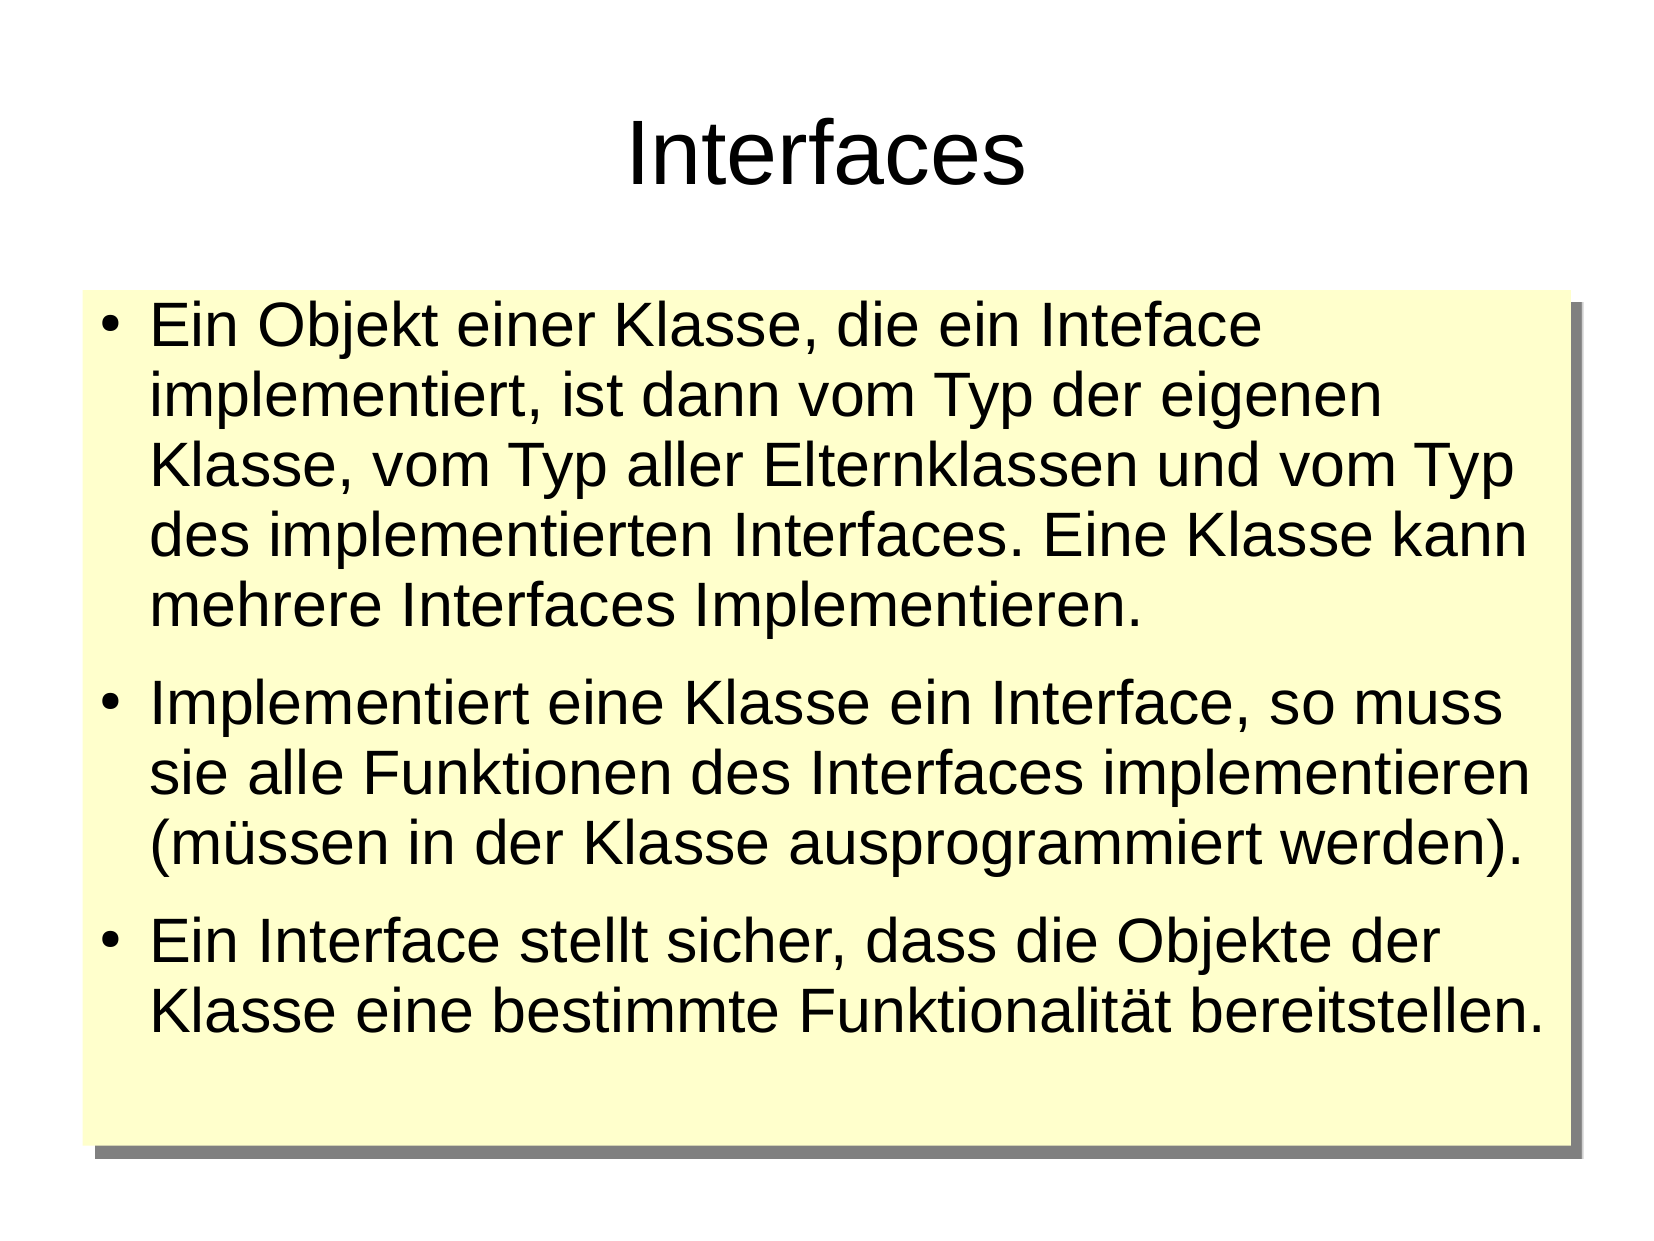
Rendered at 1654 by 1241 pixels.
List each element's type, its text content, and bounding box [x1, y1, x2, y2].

list Ein Objekt einer Klasse, die ein Inteface implementiert, ist dann vom Typ der eigenen Klasse, vom Typ aller Elternklassen und vom Typ des implementierten Interfaces. Eine Klasse kann mehrere Interfaces Implementieren. Implementiert eine Klasse ein Interface, so muss sie alle Funktionen des Interfaces implementieren (müssen in der Klasse ausprogrammiert werden). Ein Interface stellt sicher, dass die Objekte der Klasse eine bestimmte Funktionalität bereitstellen. [82, 290, 1571, 1146]
title Interfaces [82, 49, 1571, 257]
